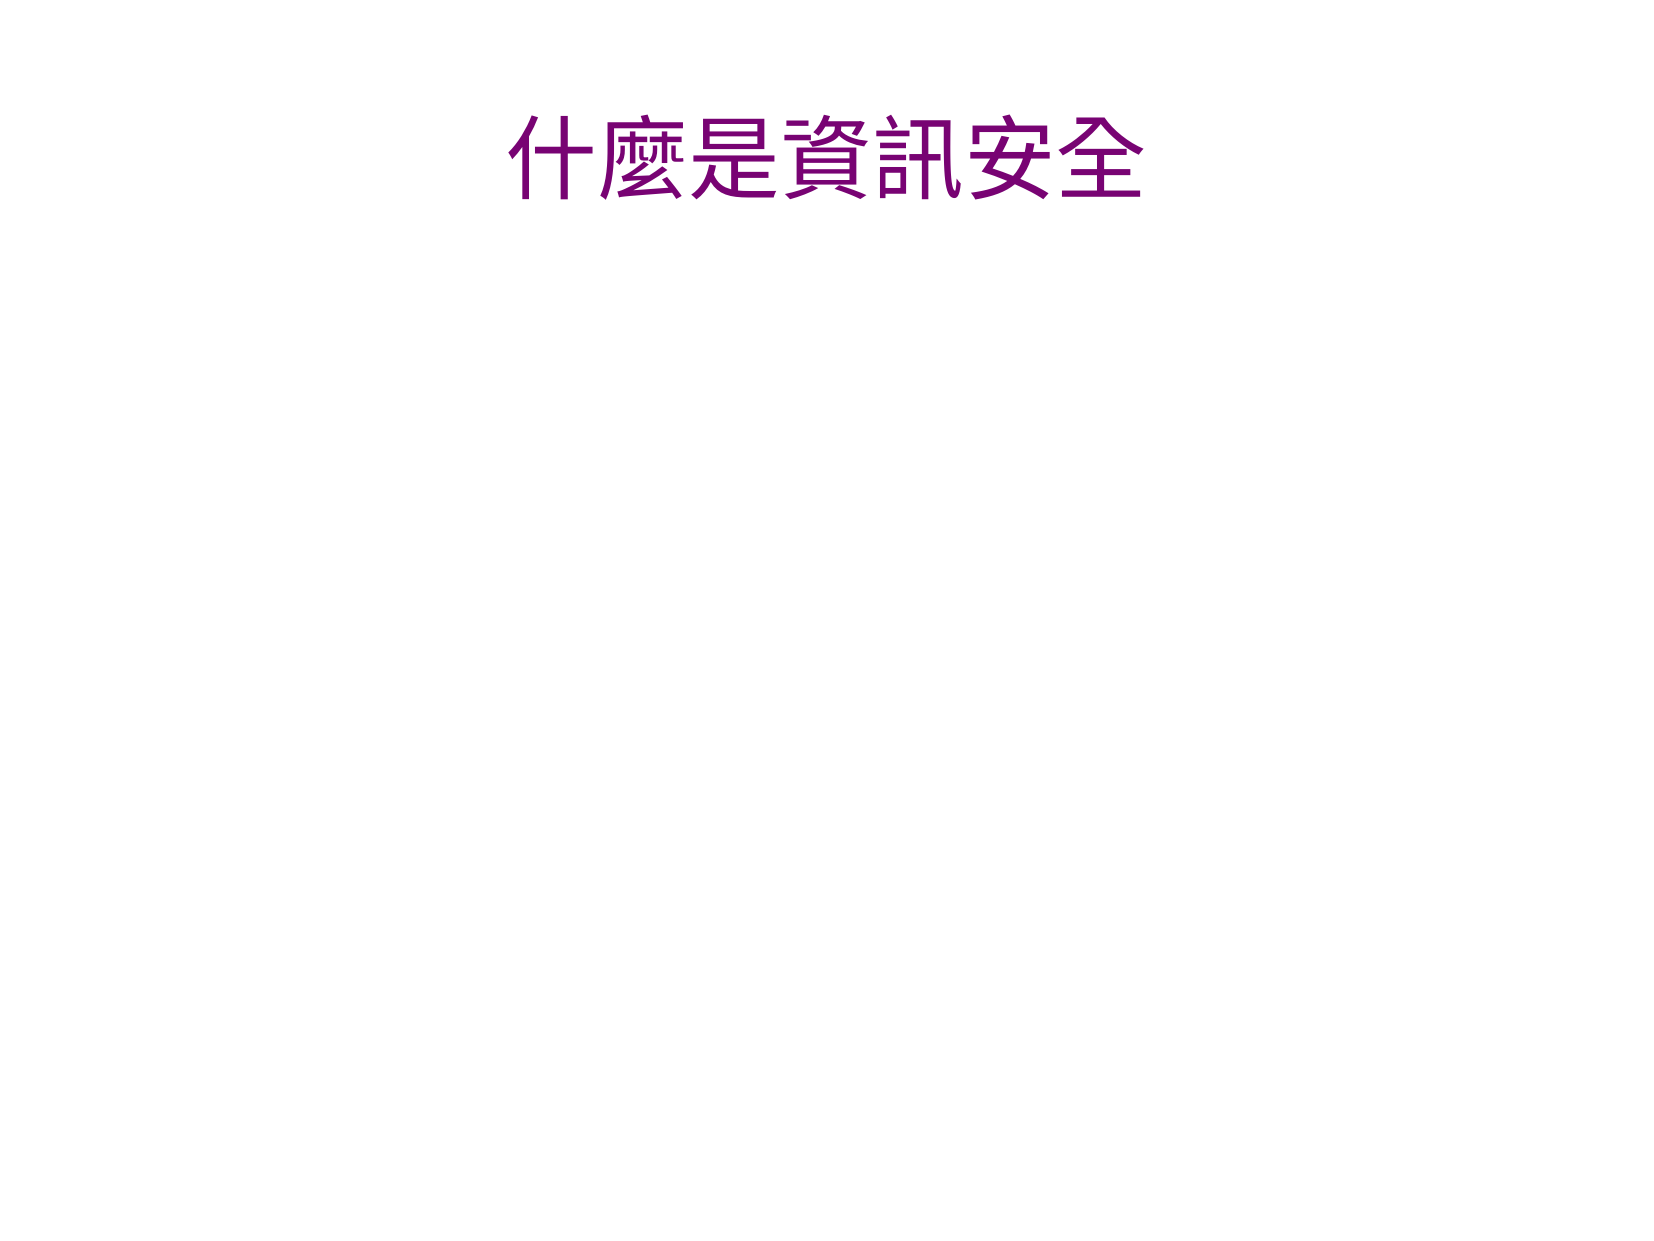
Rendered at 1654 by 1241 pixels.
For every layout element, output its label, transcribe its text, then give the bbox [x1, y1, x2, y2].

title 什麼是資訊安全 [82, 49, 1571, 257]
